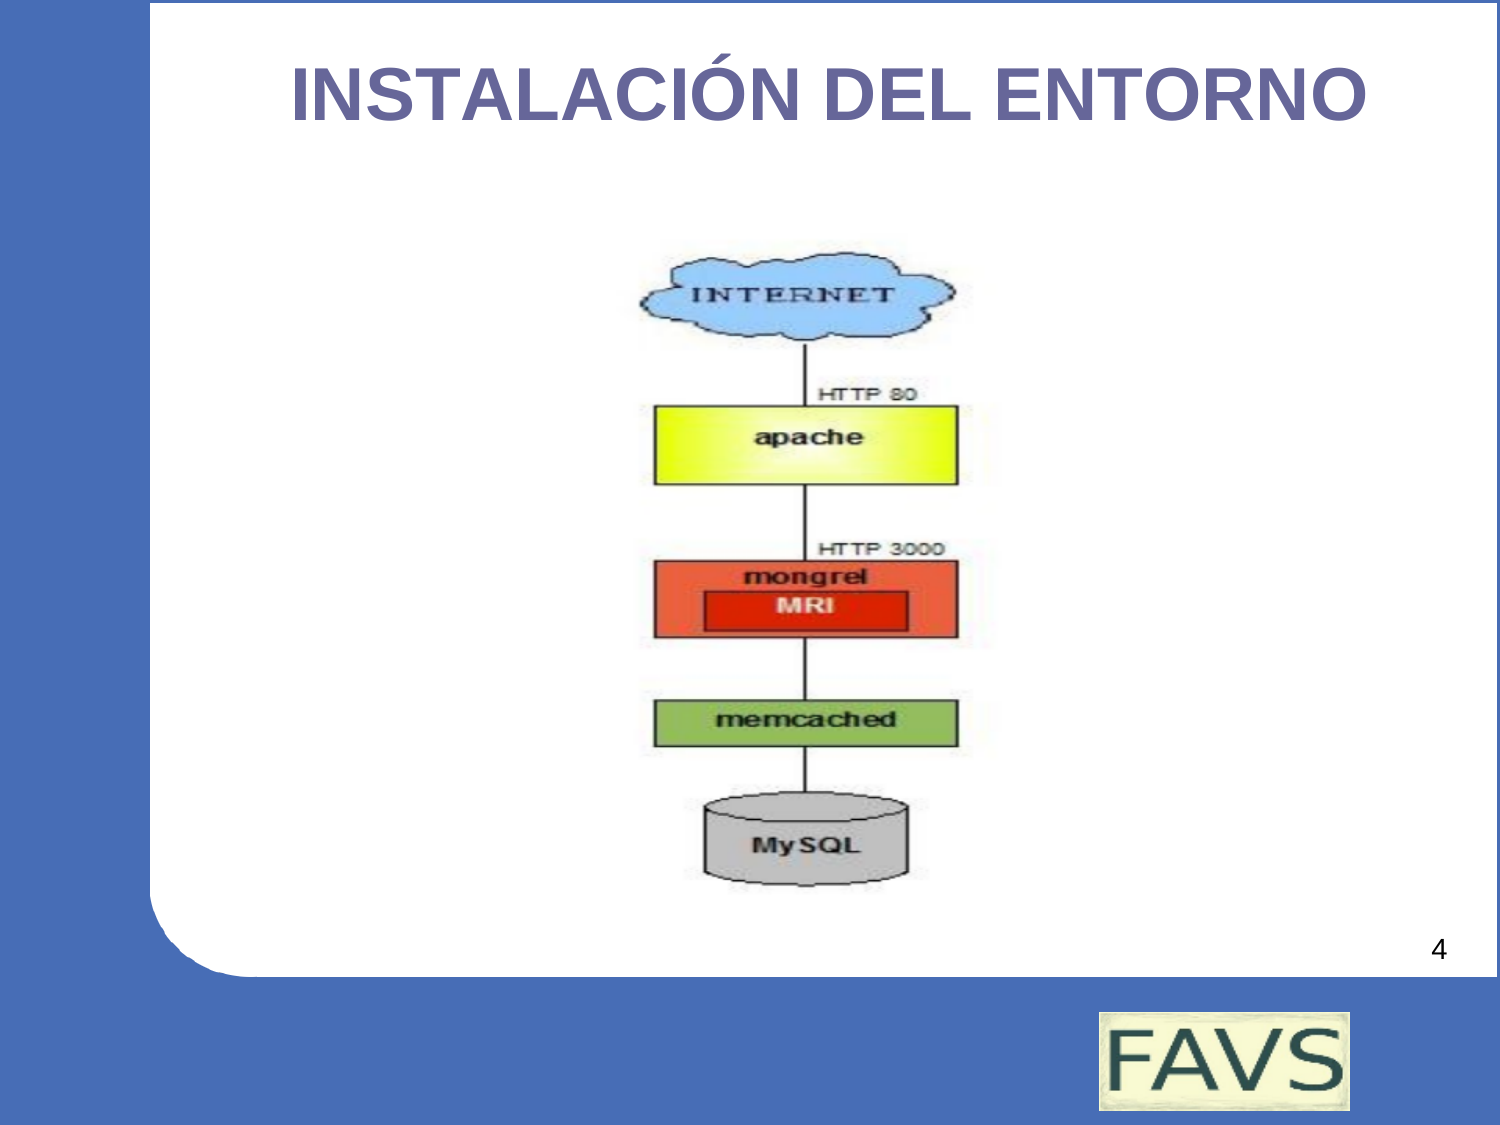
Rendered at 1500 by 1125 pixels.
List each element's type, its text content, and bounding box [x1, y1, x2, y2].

title INSTALACIÓN DEL ENTORNO [212, 24, 1447, 164]
picture [0, 0, 1500, 1125]
